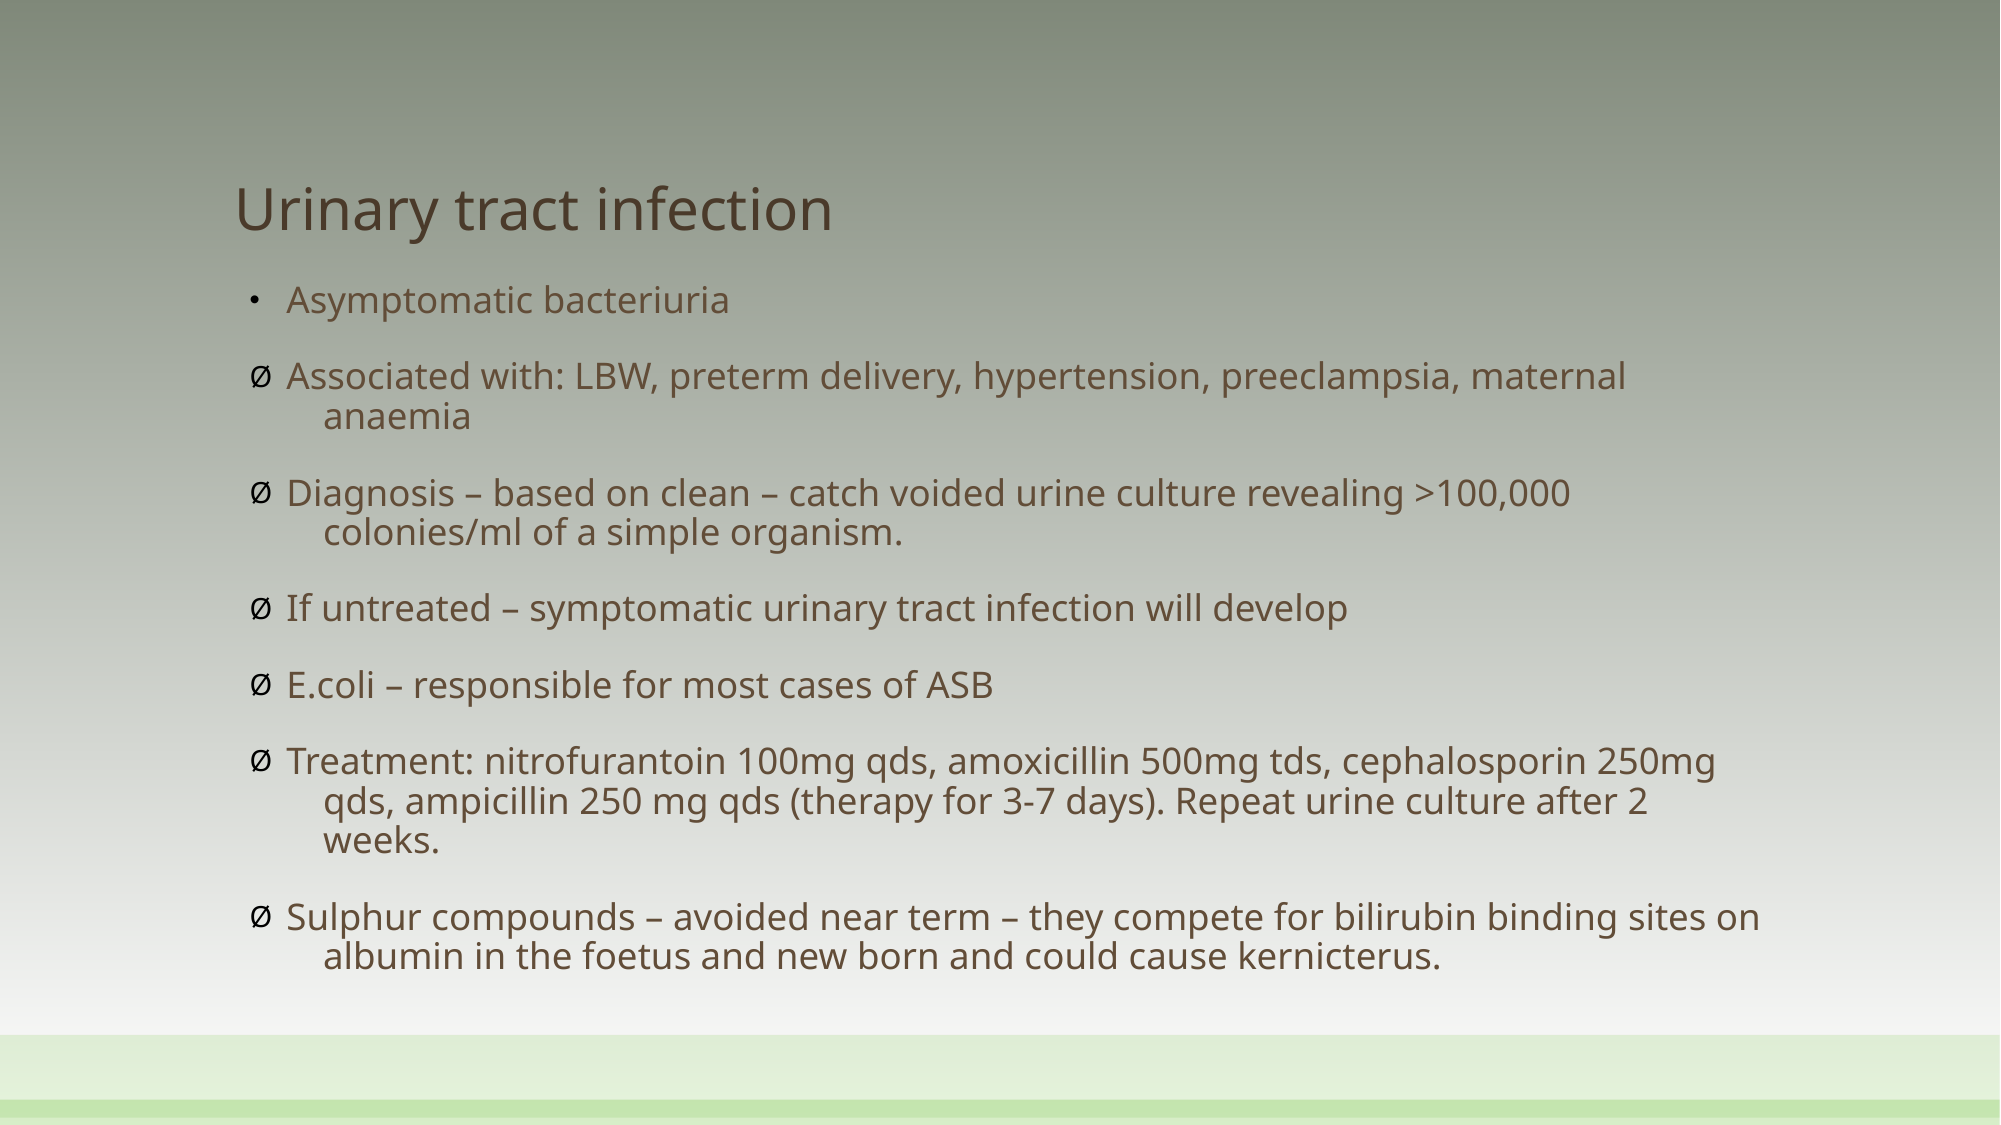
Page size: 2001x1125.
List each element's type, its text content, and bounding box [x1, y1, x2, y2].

list Asymptomatic bacteriuria Associated with: LBW, preterm delivery, hypertension, preeclampsia, maternal anaemia Diagnosis – based on clean – catch voided urine culture revealing >100,000 colonies/ml of a simple organism. If untreated – symptomatic urinary tract infection will develop E.coli – responsible for most cases of ASB Treatment: nitrofurantoin 100mg qds, amoxicillin 500mg tds, cephalosporin 250mg qds, ampicillin 250 mg qds (therapy for 3-7 days). Repeat urine culture after 2 weeks. Sulphur compounds – avoided near term – they compete for bilirubin binding sites on albumin in the foetus and new born and could cause kernicterus. [219, 274, 1780, 987]
title Urinary tract infection [219, 71, 1780, 251]
